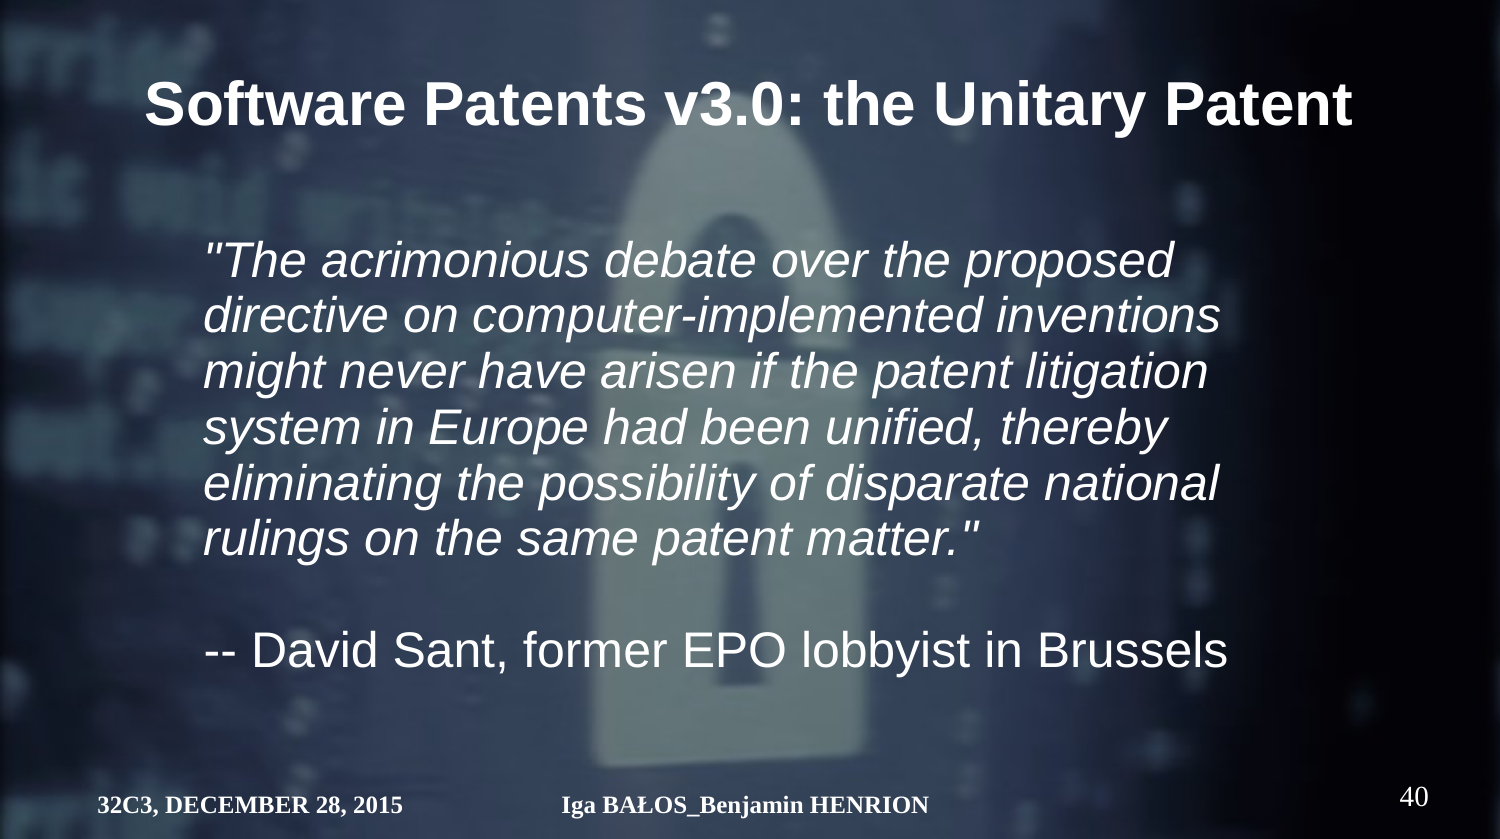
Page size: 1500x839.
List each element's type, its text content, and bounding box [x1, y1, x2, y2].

text_box "The acrimonious debate over the proposed directive on computer-implemented inventions might never have arisen if the patent litigation system in Europe had been unified, thereby eliminating the possibility of disparate national rulings on the same patent matter." -- David Sant, former EPO lobbyist in Brussels [188, 224, 1323, 686]
picture [0, 0, 1500, 839]
title Software Patents v3.0: the Unitary Patent [74, 33, 1425, 174]
